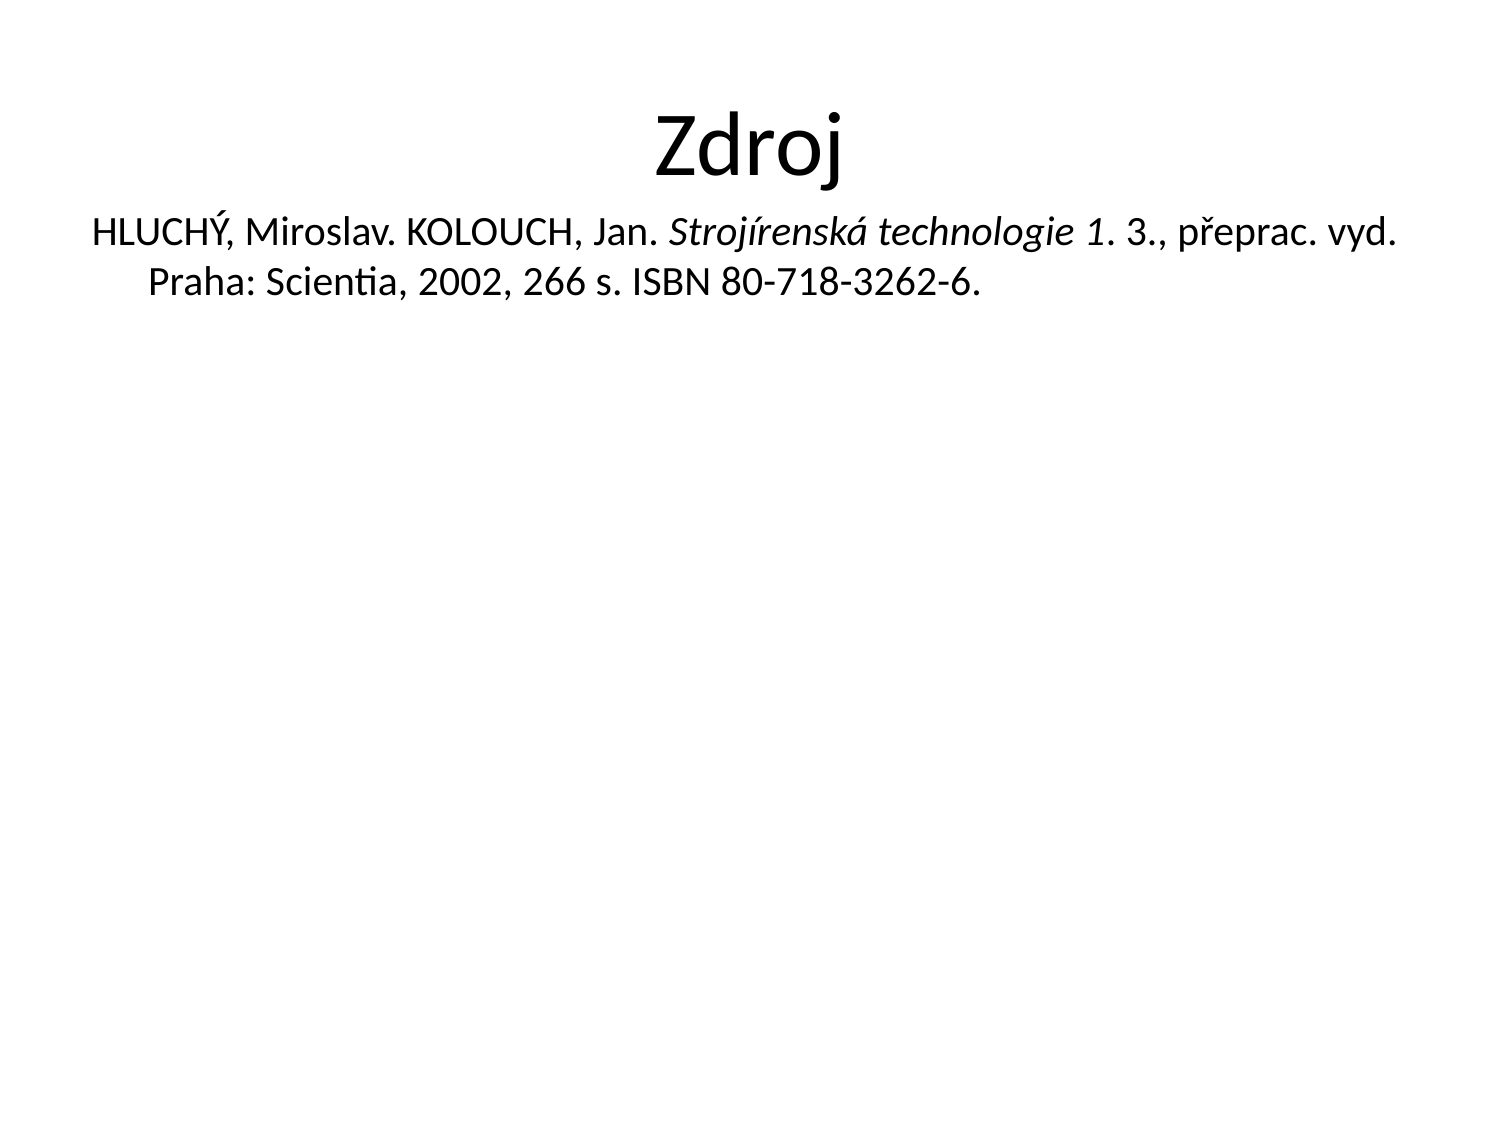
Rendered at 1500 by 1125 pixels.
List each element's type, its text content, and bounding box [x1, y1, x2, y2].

list HLUCHÝ, Miroslav. KOLOUCH, Jan. Strojírenská technologie 1. 3., přeprac. vyd. Praha: Scientia, 2002, 266 s. ISBN 80-718-3262-6. [76, 196, 1427, 939]
title Zdroj [75, 45, 1426, 233]
